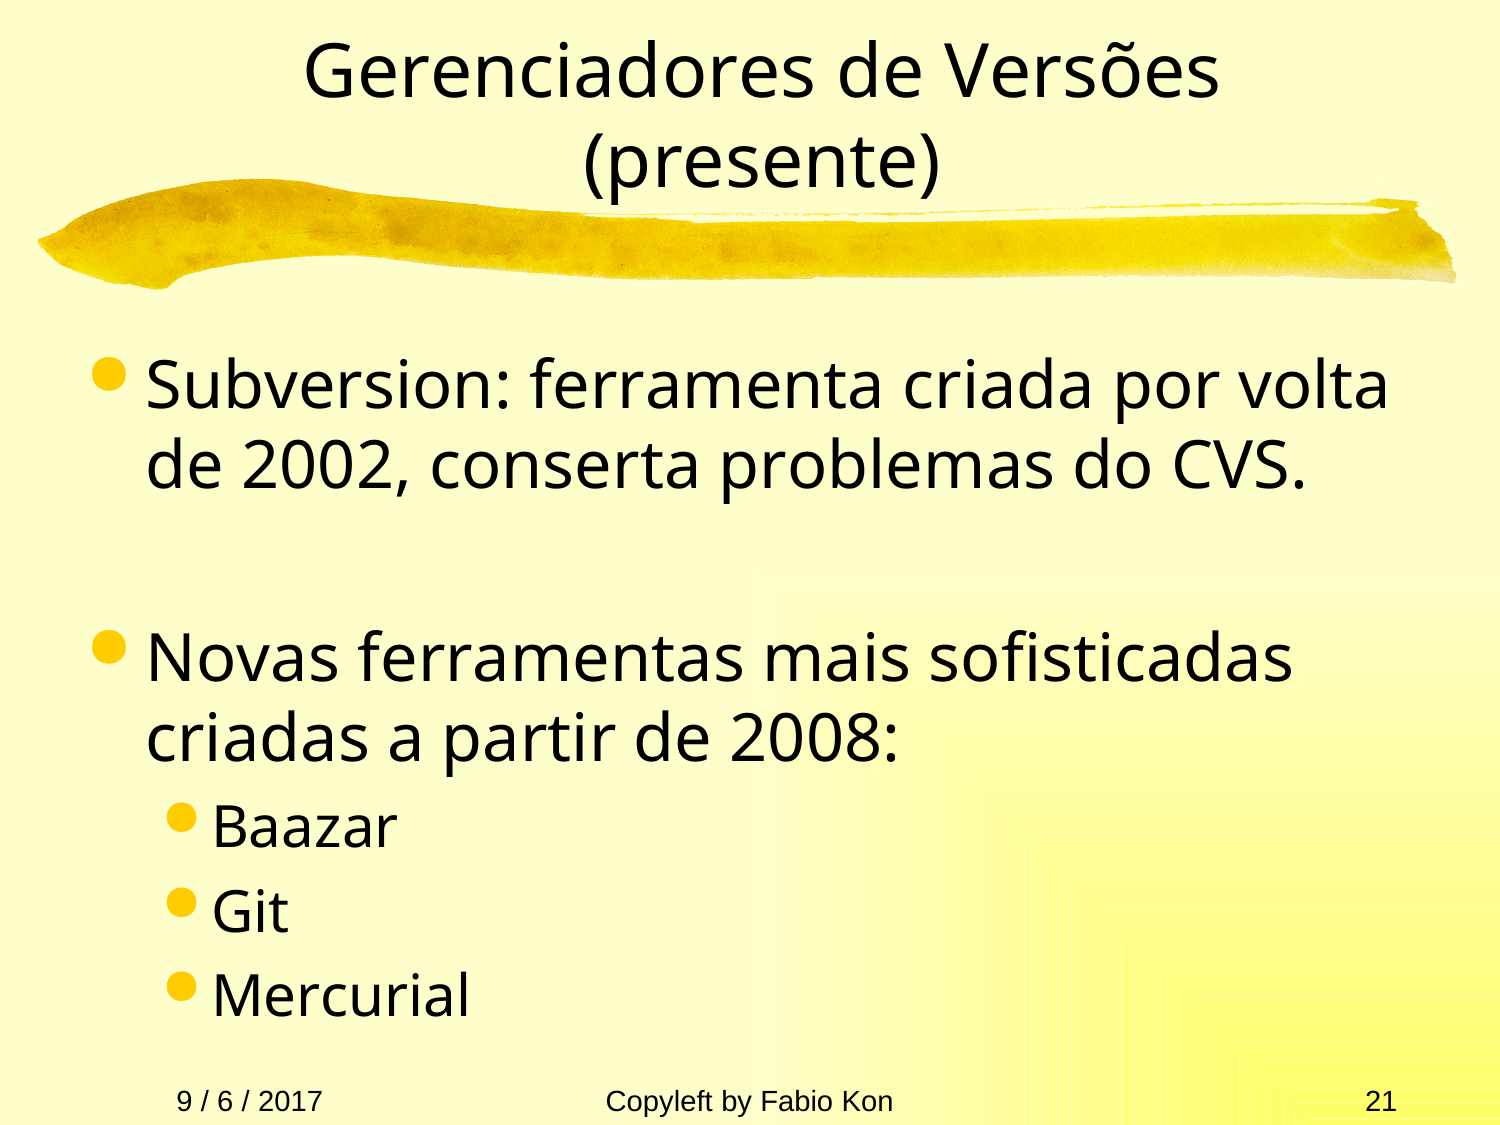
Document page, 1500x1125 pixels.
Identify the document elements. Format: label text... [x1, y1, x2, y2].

picture [24, 174, 1463, 297]
title Gerenciadores de Versões (presente) [125, 14, 1401, 211]
list Subversion: ferramenta criada por volta de 2002, conserta problemas do CVS. Novas ferramentas mais sofisticadas criadas a partir de 2008: Baazar Git Mercurial [74, 334, 1417, 1037]
